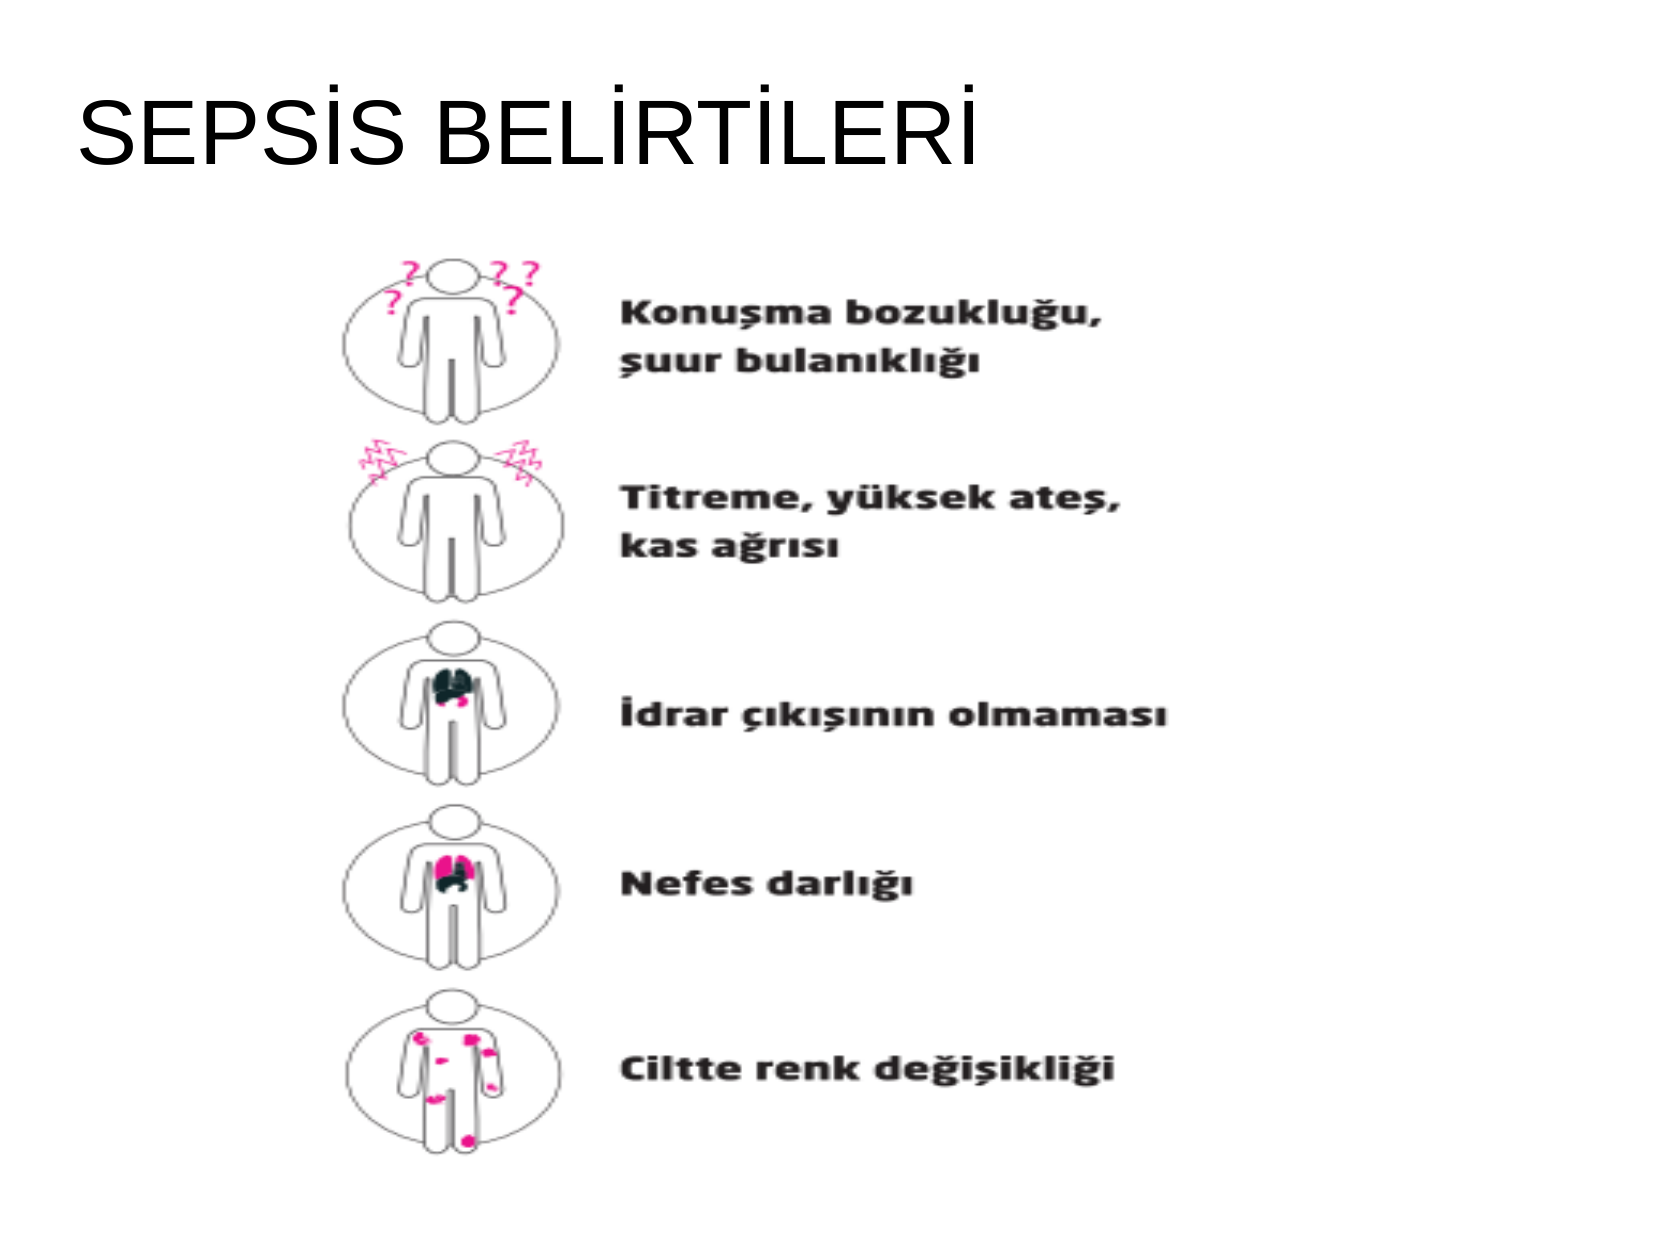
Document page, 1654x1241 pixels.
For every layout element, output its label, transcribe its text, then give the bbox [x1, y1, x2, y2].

picture [289, 236, 1211, 1182]
title SEPSİS BELİRTİLERİ [76, 29, 1565, 237]
